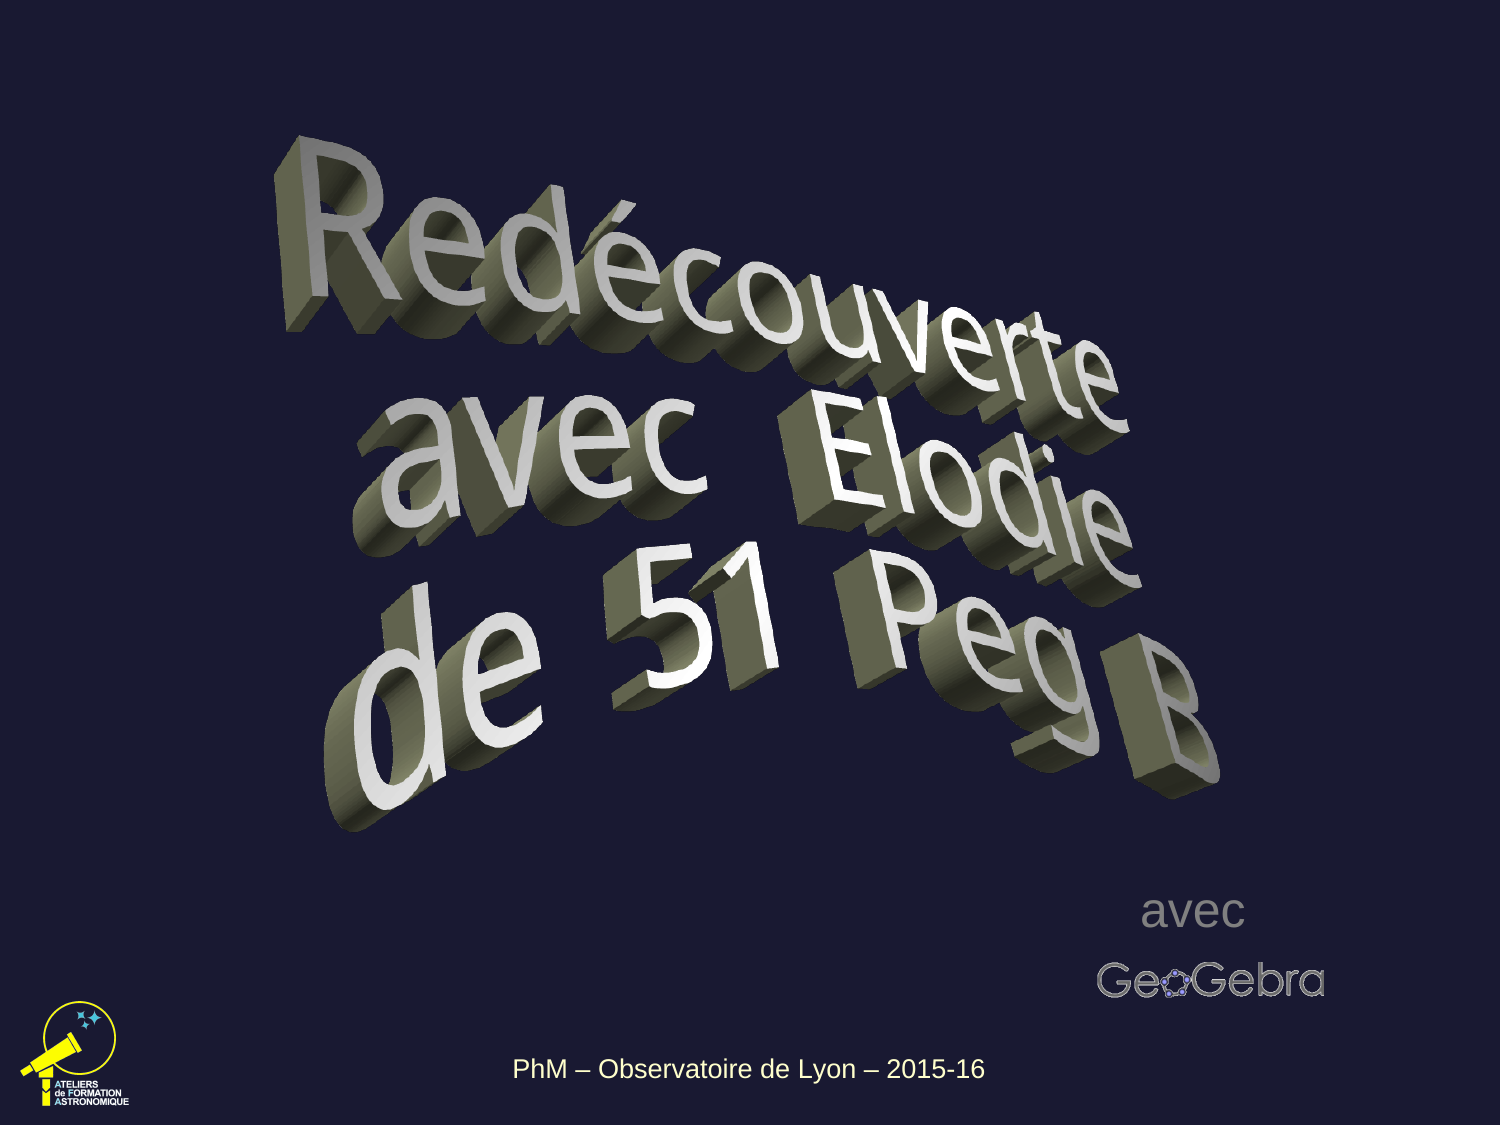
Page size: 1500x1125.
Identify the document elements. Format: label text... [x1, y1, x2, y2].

picture [1092, 952, 1330, 1006]
text_box PhM – Observatoire de Lyon – 2015-16 [400, 1043, 1098, 1092]
picture [17, 999, 131, 1108]
text_box avec [986, 869, 1400, 945]
